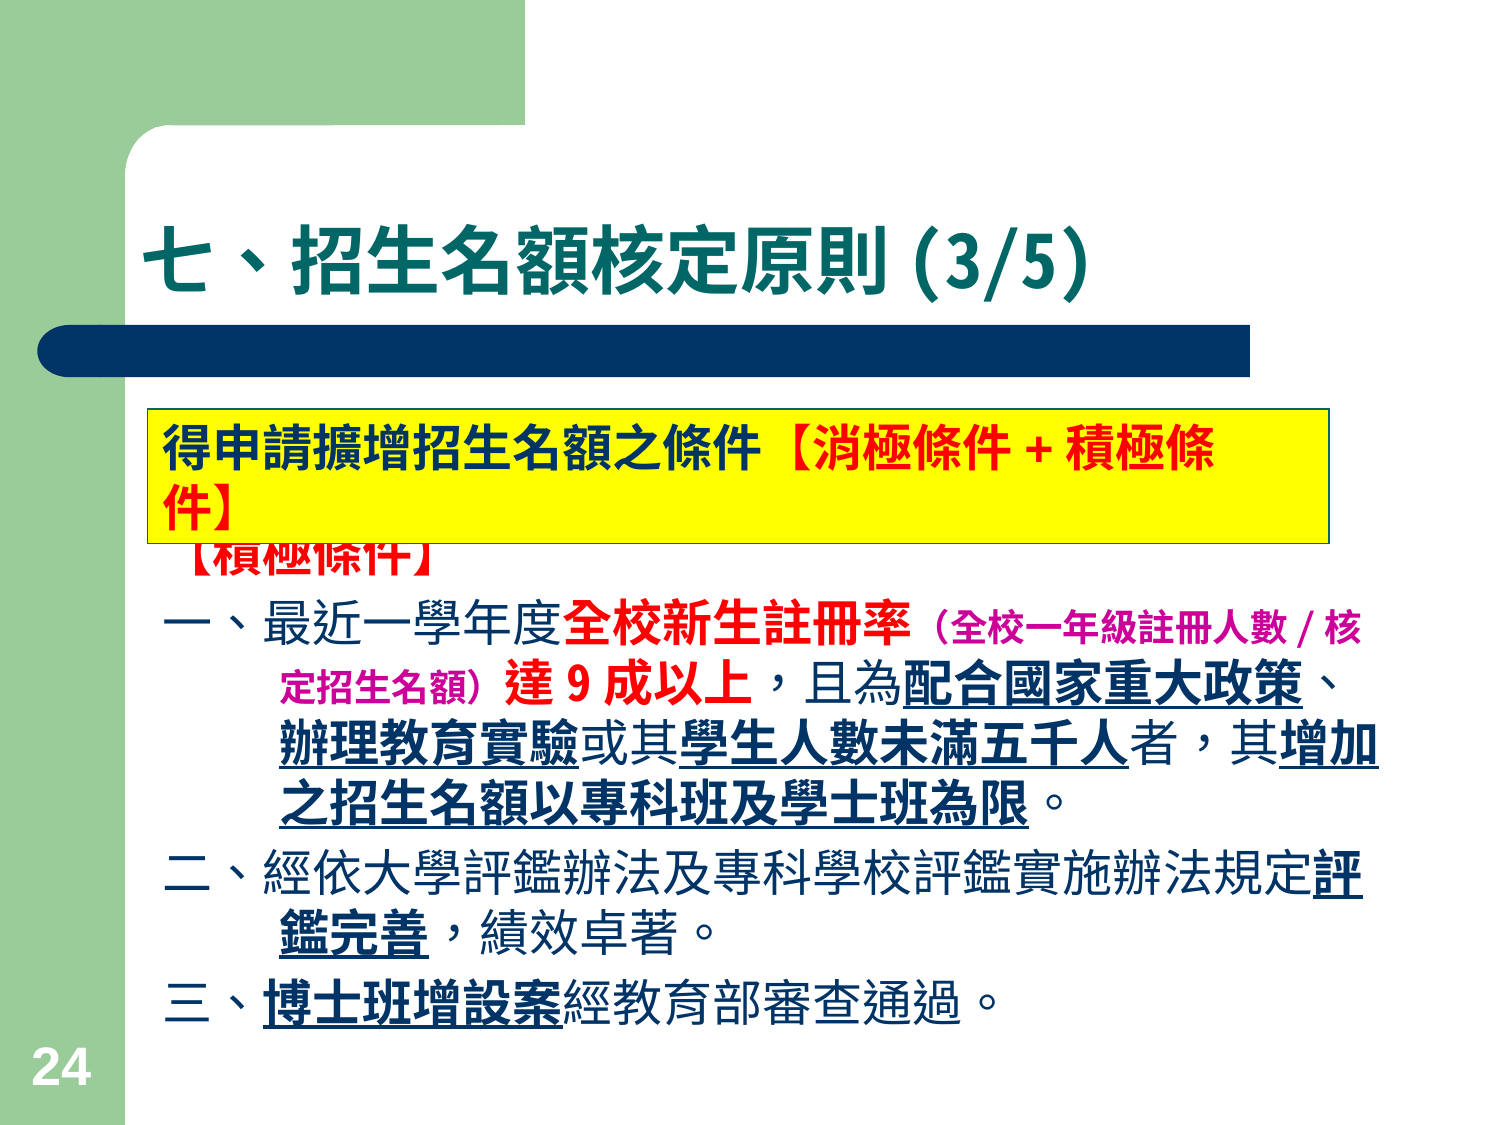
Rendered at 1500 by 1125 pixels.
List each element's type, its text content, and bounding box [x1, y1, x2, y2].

title 七、招生名額核定原則(3/5) [125, 125, 1425, 313]
list 【積極條件】 一、最近一學年度全校新生註冊率（全校一年級註冊人數/核定招生名額）達9成以上，且為配合國家重大政策、辦理教育實驗或其學生人數未滿五千人者，其增加之招生名額以專科班及學士班為限。 二、經依大學評鑑辦法及專科學校評鑑實施辦法規定評鑑完善，績效卓著。 三、博士班增設案經教育部審查通過。 [147, 514, 1410, 1125]
text_box 得申請擴增招生名額之條件【消極條件+積極條件】 [147, 408, 1329, 544]
slide_number <編號> [13, 1023, 111, 1105]
